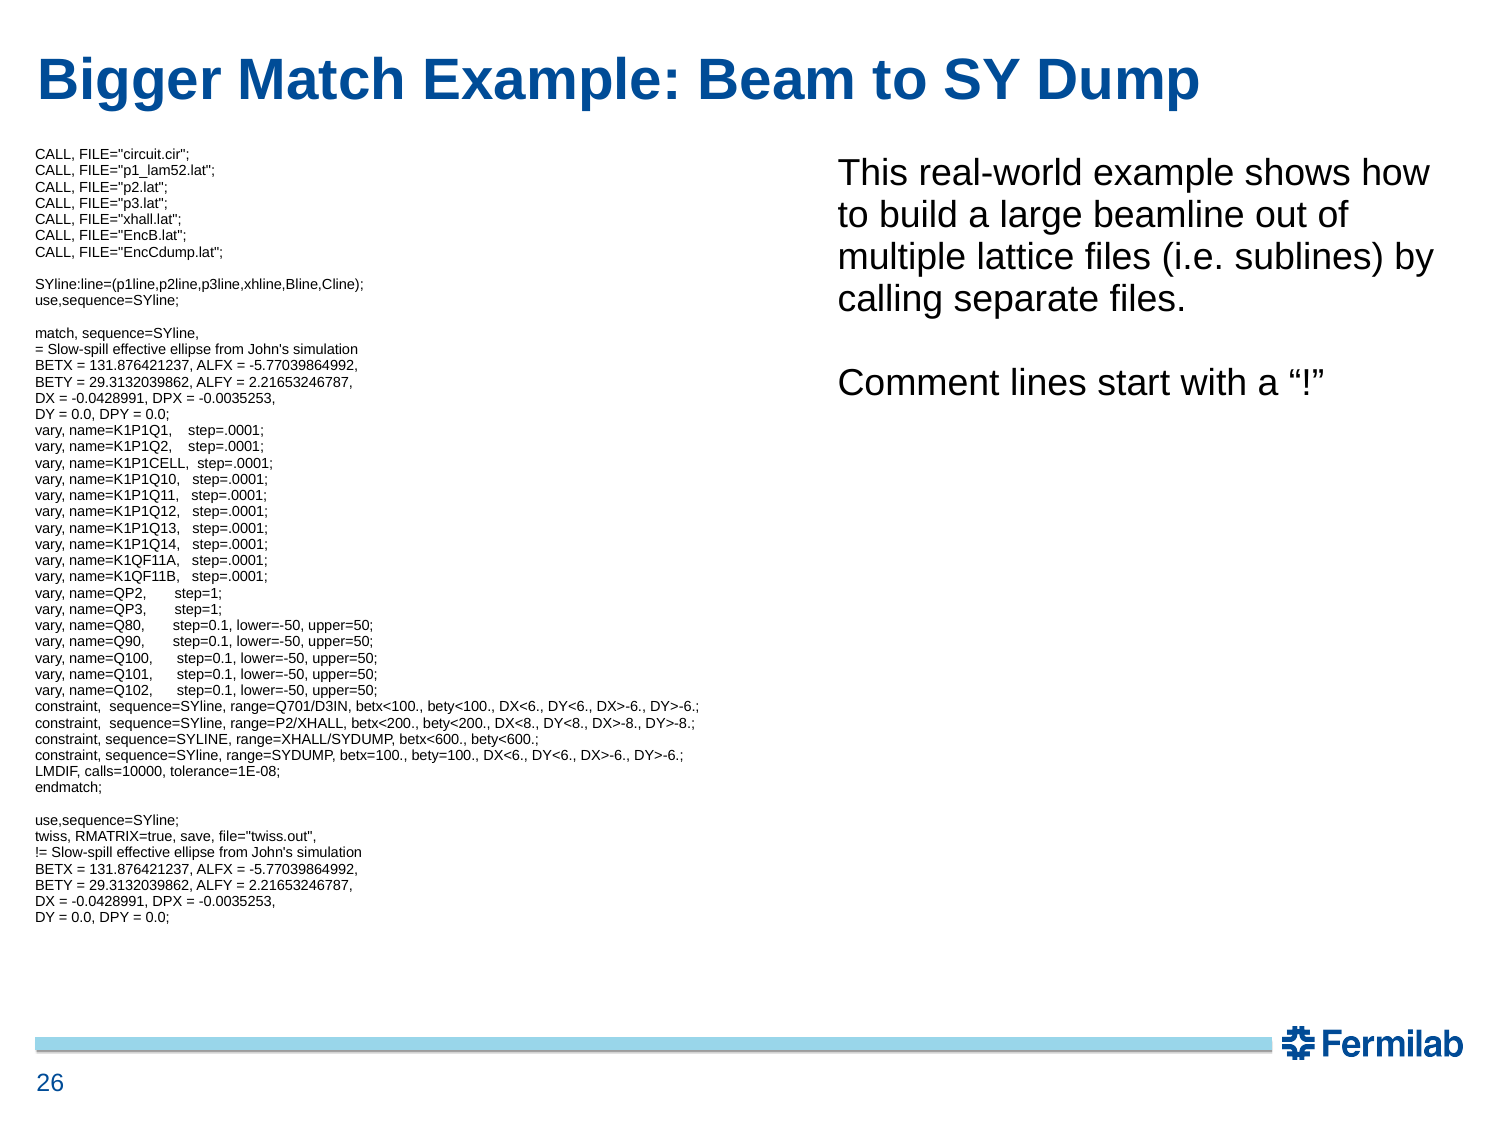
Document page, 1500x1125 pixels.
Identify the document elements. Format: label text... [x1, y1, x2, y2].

text_box CALL, FILE="circuit.cir"; CALL, FILE="p1_lam52.lat"; CALL, FILE="p2.lat"; CALL, FILE="p3.lat"; CALL, FILE="xhall.lat"; CALL, FILE="EncB.lat"; CALL, FILE="EncCdump.lat"; SYline:line=(p1line,p2line,p3line,xhline,Bline,Cline); use,sequence=SYline; match, sequence=SYline, = Slow-spill effective ellipse from John's simulation BETX = 131.876421237, ALFX = -5.77039864992, BETY = 29.3132039862, ALFY = 2.21653246787, DX = -0.0428991, DPX = -0.0035253, DY = 0.0, DPY = 0.0; vary, name=K1P1Q1, step=.0001; vary, name=K1P1Q2, step=.0001; vary, name=K1P1CELL, step=.0001; vary, name=K1P1Q10, step=.0001; vary, name=K1P1Q11, step=.0001; vary, name=K1P1Q12, step=.0001; vary, name=K1P1Q13, step=.0001; vary, name=K1P1Q14, step=.0001; vary, name=K1QF11A, step=.0001; vary, name=K1QF11B, step=.0001; vary, name=QP2, step=1; vary, name=QP3, step=1; vary, name=Q80, step=0.1, lower=-50, upper=50; vary, name=Q90, step=0.1, lower=-50, upper=50; vary, name=Q100, step=0.1, lower=-50, upper=50; vary, name=Q101, step=0.1, lower=-50, upper=50; vary, name=Q102, step=0.1, lower=-50, upper=50; constraint, sequence=SYline, range=Q701/D3IN, betx<100., bety<100., DX<6., DY<6., DX>-6., DY>-6.; constraint, sequence=SYline, range=P2/XHALL, betx<200., bety<200., DX<8., DY<8., DX>-8., DY>-8.; constraint, sequence=SYLINE, range=XHALL/SYDUMP, betx<600., bety<600.; constraint, sequence=SYline, range=SYDUMP, betx=100., bety=100., DX<6., DY<6., DX>-6., DY>-6.; LMDIF, calls=10000, tolerance=1E-08; endmatch; use,sequence=SYline; twiss, RMATRIX=true, save, file="twiss.out", != Slow-spill effective ellipse from John's simulation BETX = 131.876421237, ALFX = -5.77039864992, BETY = 29.3132039862, ALFY = 2.21653246787, DX = -0.0428991, DPX = -0.0035253, DY = 0.0, DPY = 0.0; [20, 139, 864, 934]
text_box This real-world example shows how to build a large beamline out of multiple lattice files (i.e. sublines) by calling separate files. Comment lines start with a “!” [864, 143, 1454, 511]
title Bigger Match Example: Beam to SY Dump [37, 41, 1463, 112]
picture [1282, 1026, 1463, 1060]
slide_number <number> [36, 1066, 105, 1106]
